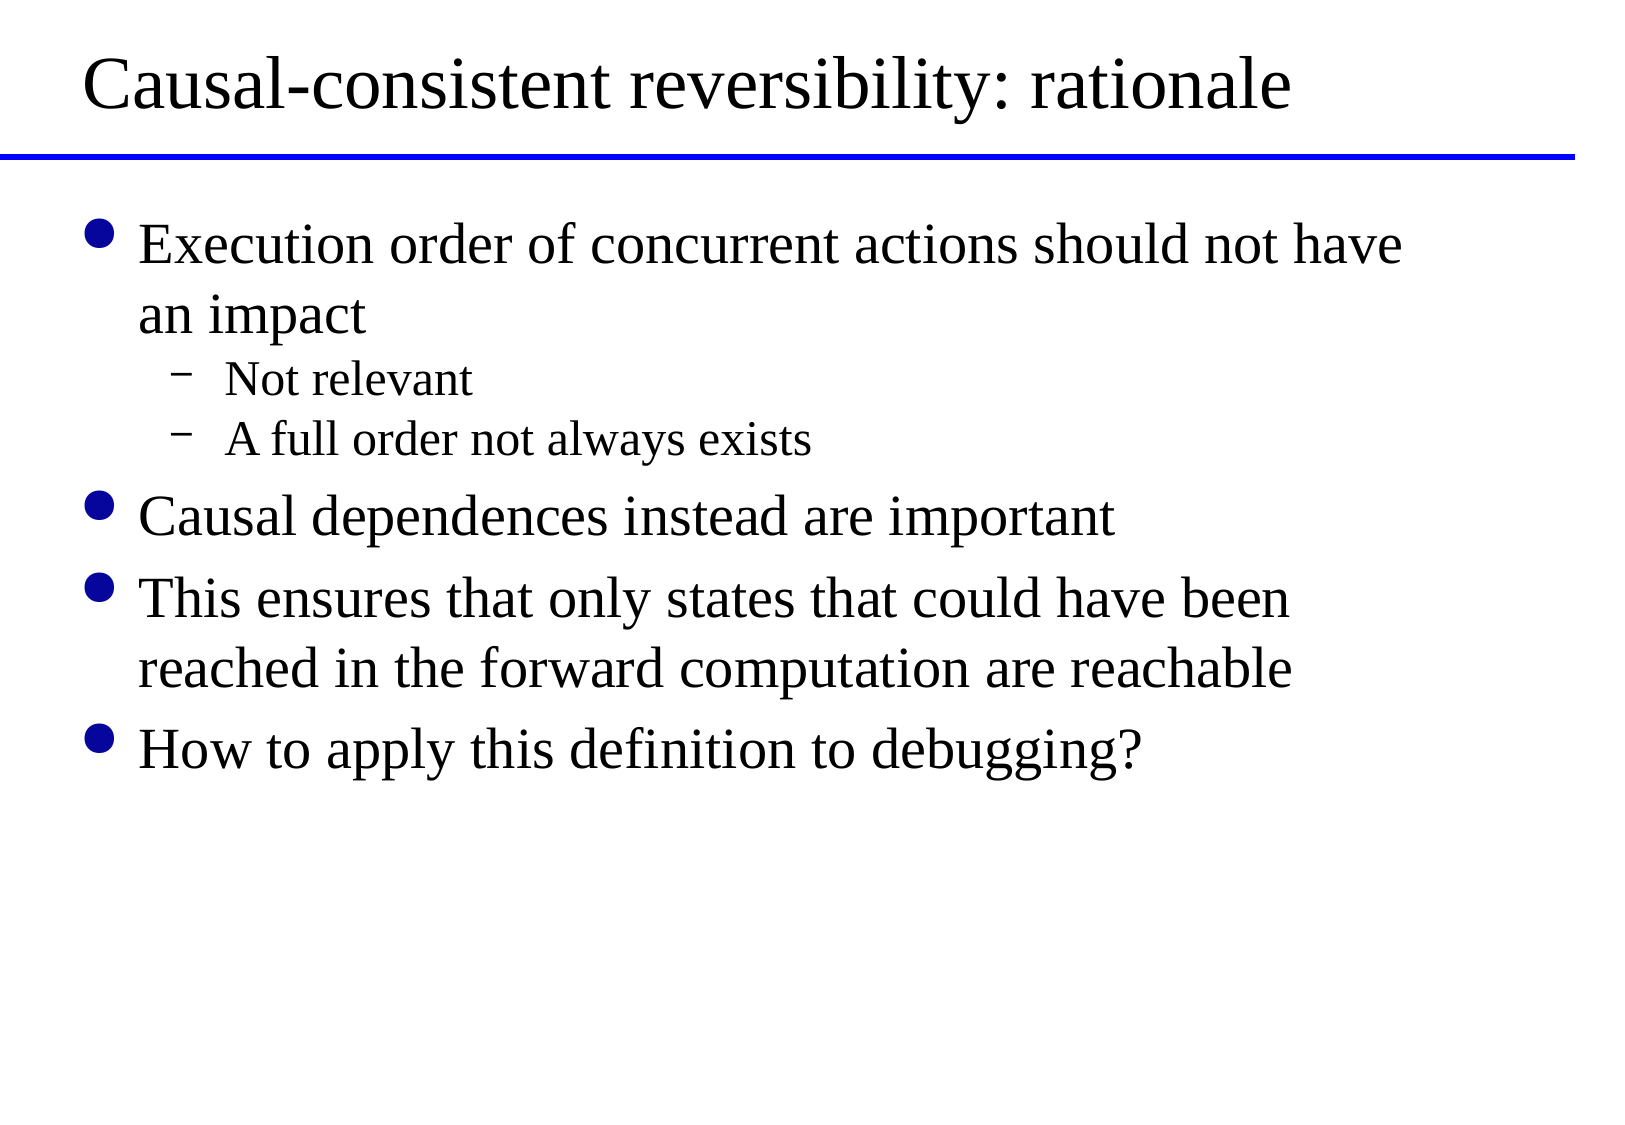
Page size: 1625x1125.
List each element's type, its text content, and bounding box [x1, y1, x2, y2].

list Execution order of concurrent actions should not have an impact Not relevant A full order not always exists Causal dependences instead are important This ensures that only states that could have been reached in the forward computation are reachable How to apply this definition to debugging? [67, 198, 1478, 1061]
title Causal-consistent reversibility: rationale [67, 27, 1544, 131]
